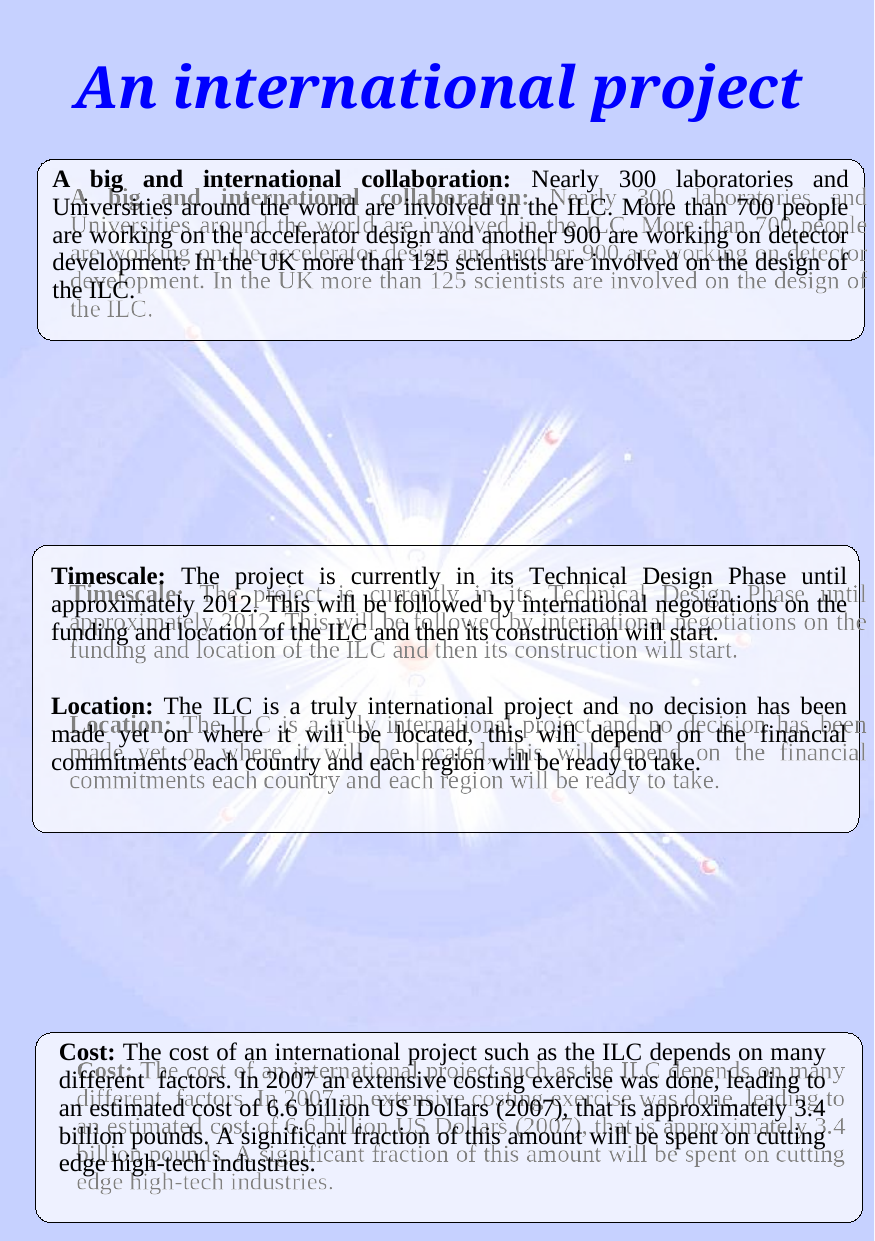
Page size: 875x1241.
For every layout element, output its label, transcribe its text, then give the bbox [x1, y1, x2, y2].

title An international project [45, 42, 832, 130]
picture [0, 0, 875, 1241]
text_box A big and international collaboration: Nearly 300 laboratories and Universities around the world are involved in the ILC. More than 700 people are working on the accelerator design and another 900 are working on detector development. In the UK more than 125 scientists are involved on the design of the ILC. [37, 157, 865, 350]
text_box [32, 545, 858, 828]
text_box Cost: The cost of an international project such as the ILC depends on many different factors. In 2007 an extensive costing exercise was done, leading to an estimated cost of 6.6 billion US Dollars (2007), that is approximately 3.4 billion pounds. A significant fraction of this amount will be spent on cutting edge high-tech industries. [44, 1031, 842, 1223]
text_box [35, 1034, 44, 1221]
text_box Timescale: The project is currently in its Technical Design Phase until approximately 2012. This will be followed by international negotiations on the funding and location of the ILC and then its construction will start. Location: The ILC is a truly international project and no decision has been made yet on where it will be located, this will depend on the financial commitments each country and each region will be ready to take. [36, 555, 864, 832]
text_box [842, 1032, 863, 1223]
